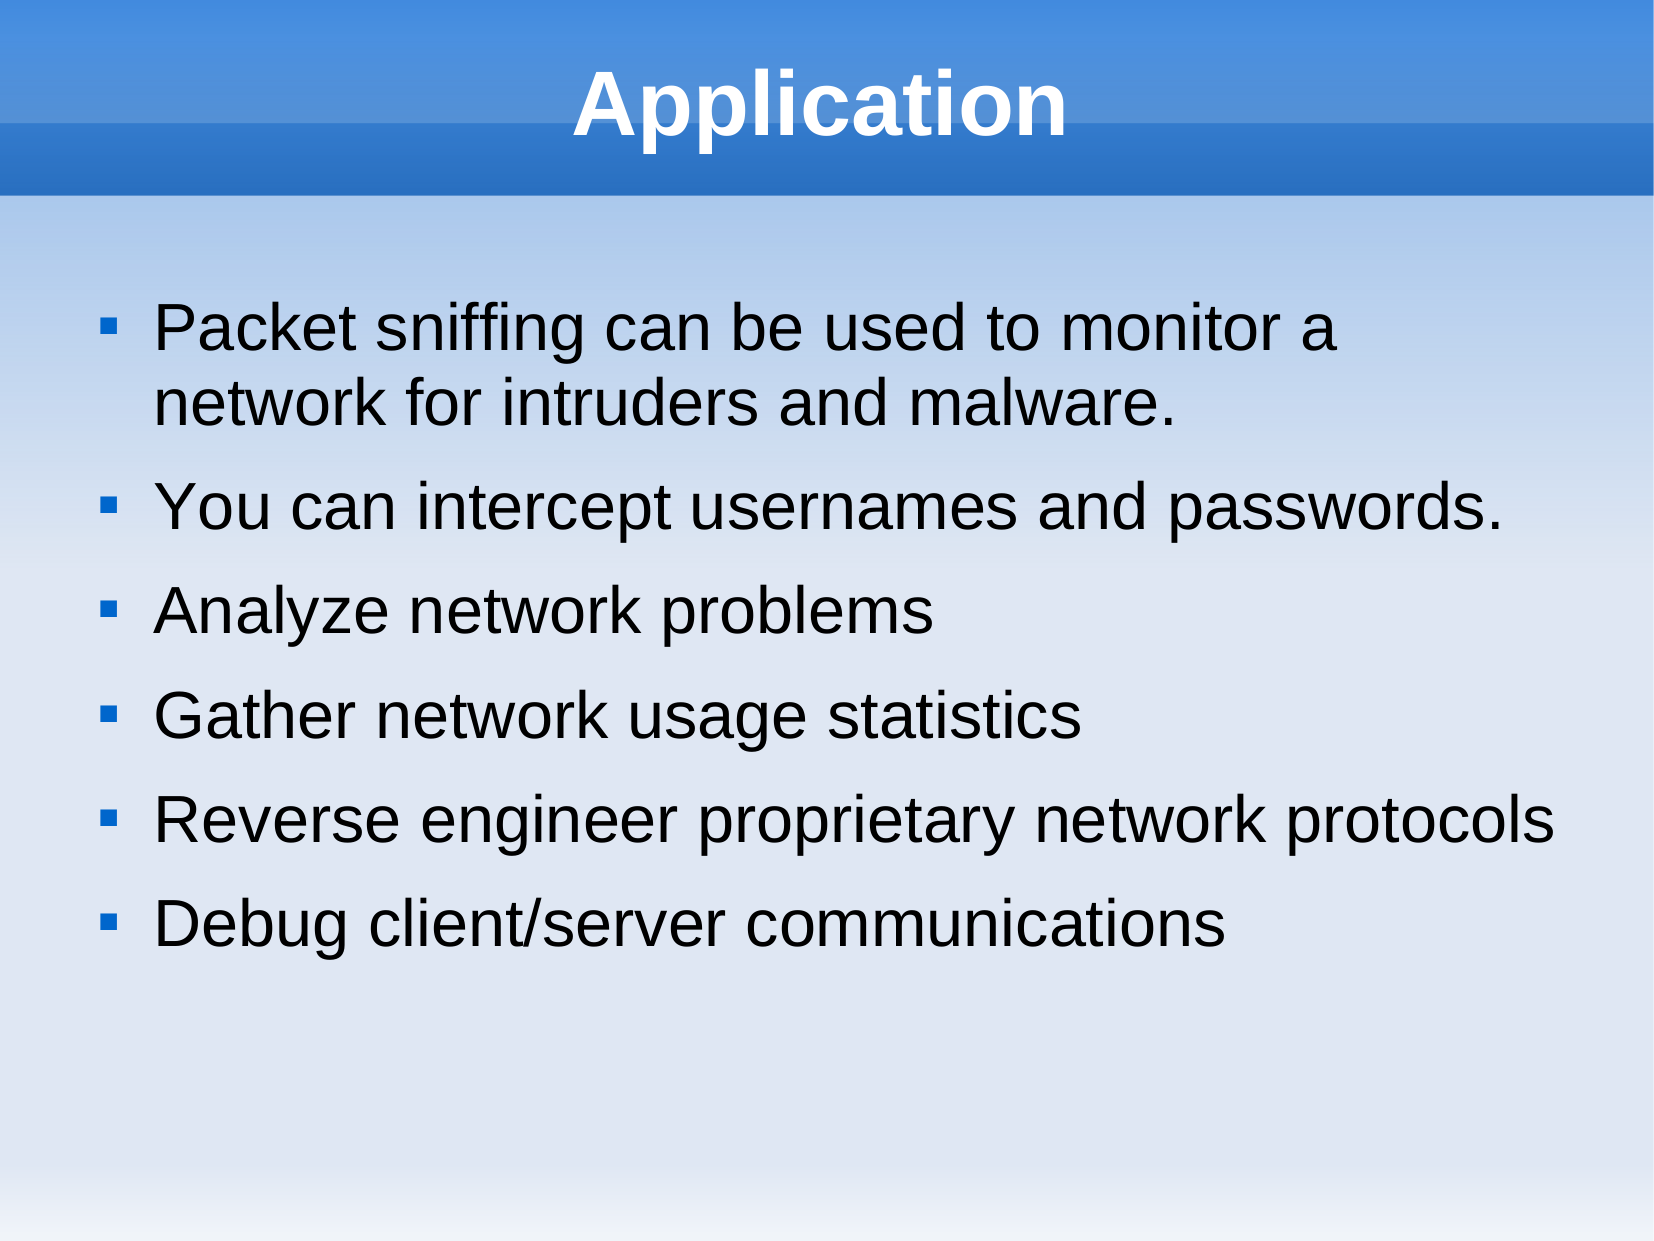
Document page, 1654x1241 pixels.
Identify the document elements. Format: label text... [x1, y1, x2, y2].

title Application [76, 7, 1565, 200]
picture [0, 0, 1654, 1241]
list Packet sniffing can be used to monitor a network for intruders and malware. You can intercept usernames and passwords. Analyze network problems Gather network usage statistics Reverse engineer proprietary network protocols Debug client/server communications [82, 290, 1571, 1094]
